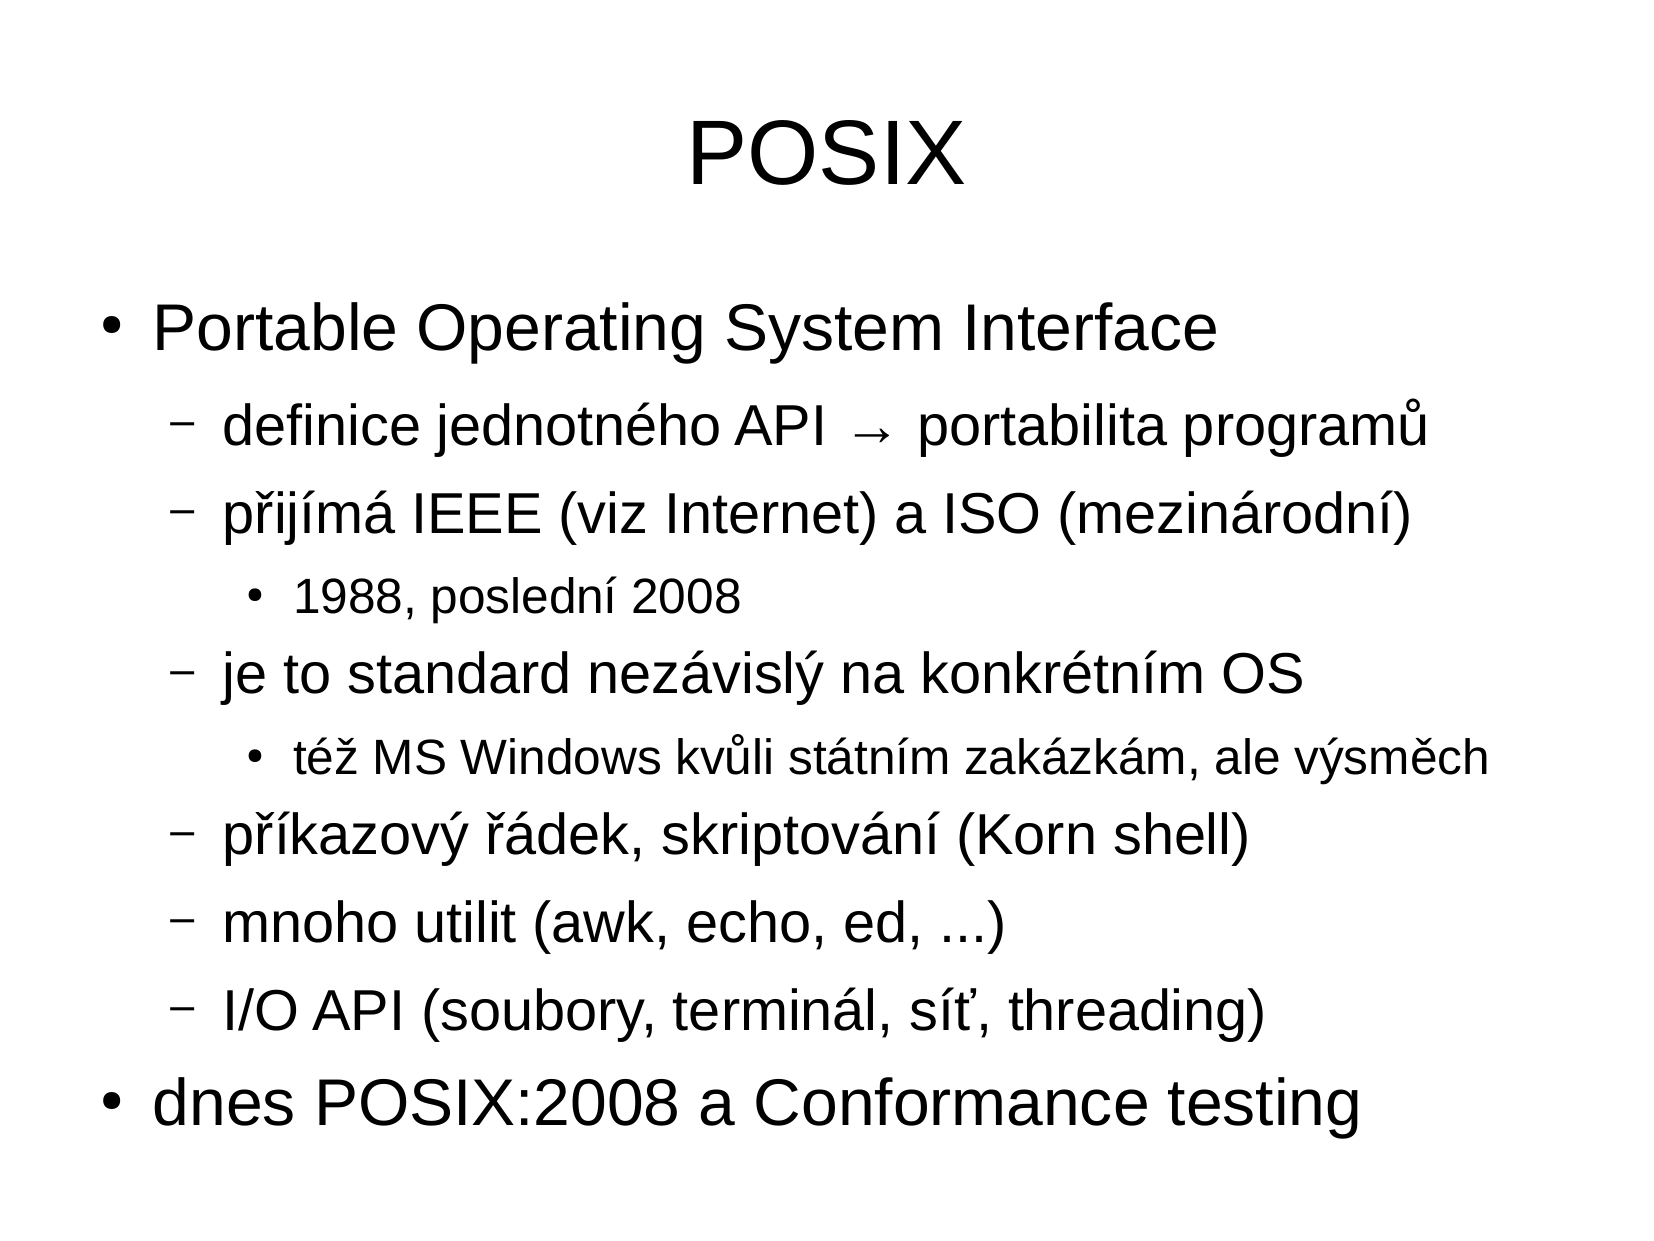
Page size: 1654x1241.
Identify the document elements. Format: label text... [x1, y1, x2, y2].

list Portable Operating System Interface definice jednotného API → portabilita programů přijímá IEEE (viz Internet) a ISO (mezinárodní) 1988, poslední 2008 je to standard nezávislý na konkrétním OS též MS Windows kvůli státním zakázkám, ale výsměch příkazový řádek, skriptování (Korn shell) mnoho utilit (awk, echo, ed, ...) I/O API (soubory, terminál, síť, threading) dnes POSIX:2008 a Conformance testing [82, 290, 1571, 1147]
title POSIX [82, 56, 1571, 250]
